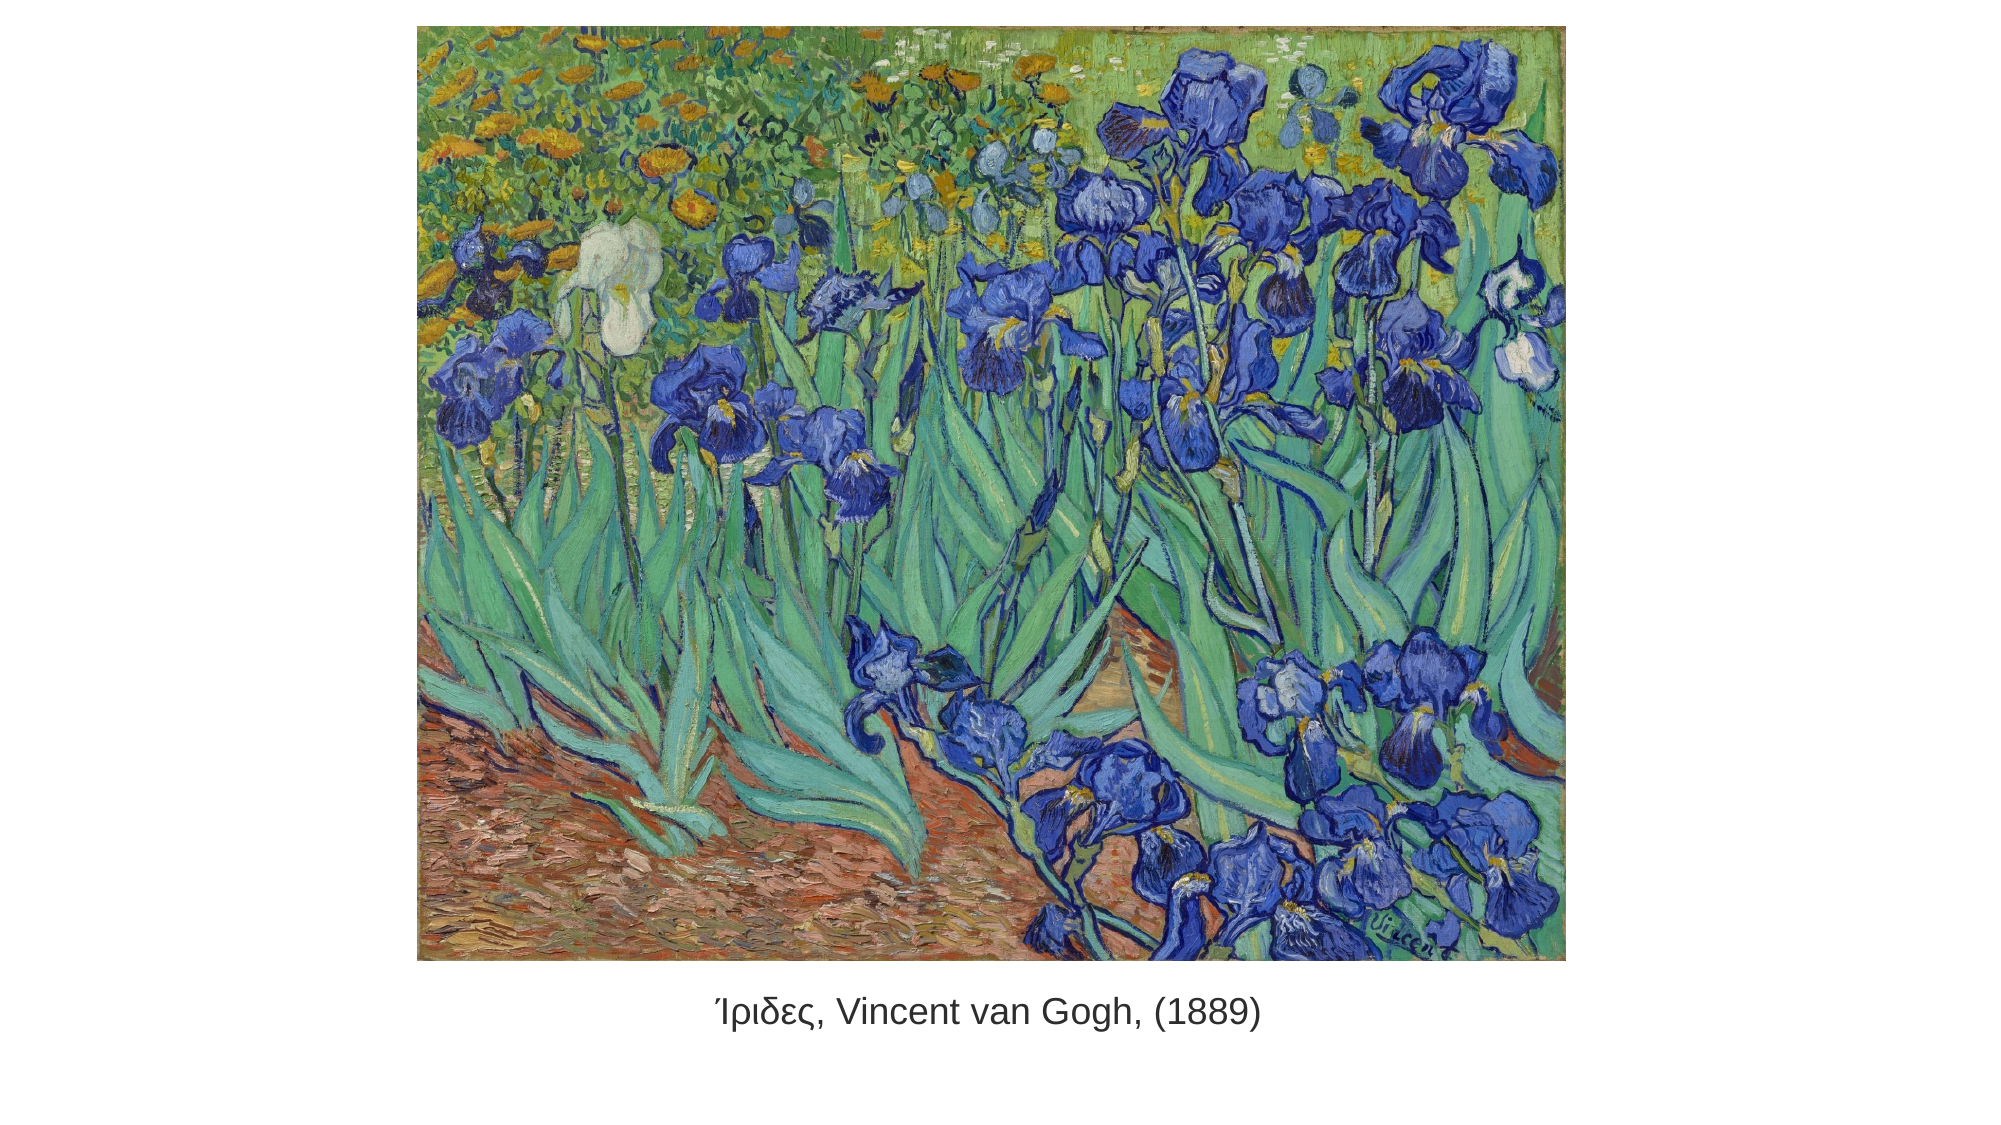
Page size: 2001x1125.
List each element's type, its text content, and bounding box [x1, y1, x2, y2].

picture [417, 26, 1566, 961]
text_box Ίριδες, Vincent van Gogh, (1889) [417, 976, 1565, 1039]
